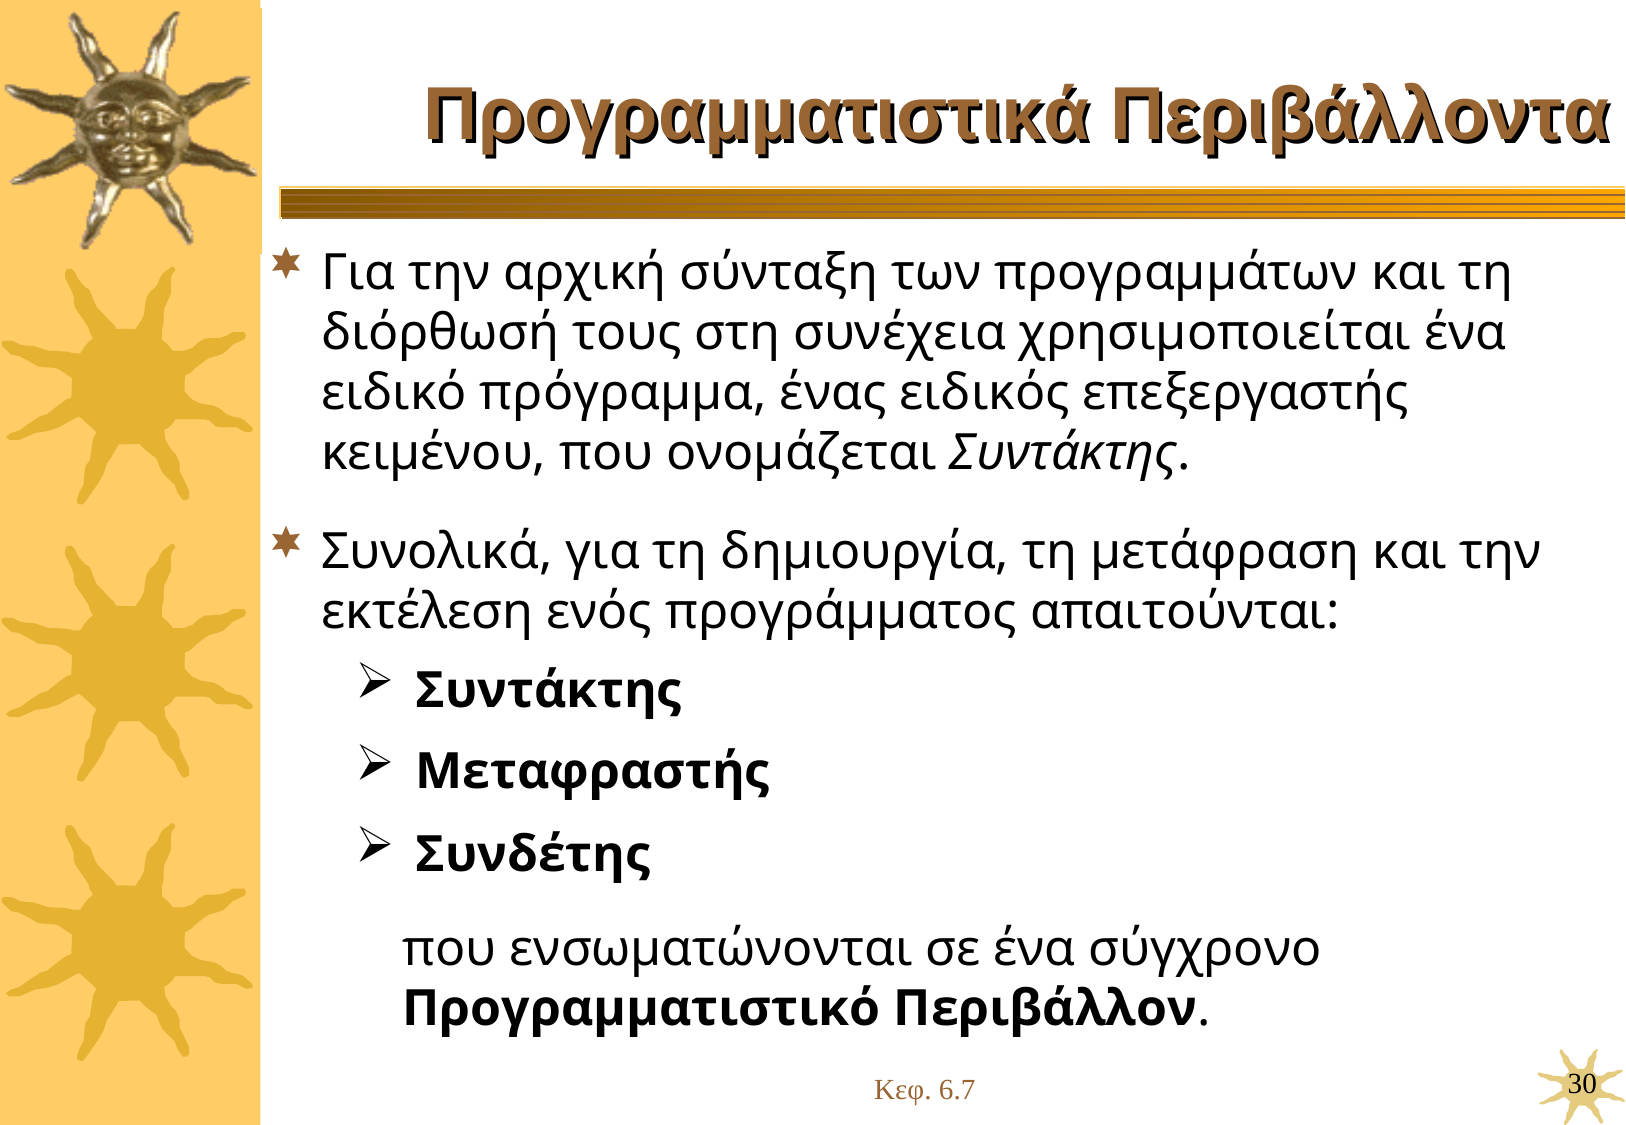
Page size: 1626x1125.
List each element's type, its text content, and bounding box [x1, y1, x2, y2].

text_box Προγραμματιστικά Περιβάλλοντα [0, 49, 1625, 163]
picture [1, 163, 262, 254]
text_box Συντάκτης Μεταφραστής Συνδέτης που ενσωματώνονται σε ένα σύγχρονο Προγραμματιστικό Περιβάλλον. [265, 649, 1626, 1063]
picture [1, 8, 262, 49]
text_box Για την αρχική σύνταξη των προγραμμάτων και τη διόρθωσή τους στη συνέχεια χρησιμοποιείται ένα ειδικό πρόγραμμα, ένας ειδικός επεξεργαστής κειμένου, που ονομάζεται Συντάκτης. Συνολικά, για τη δημιουργία, τη μετάφραση και την εκτέλεση ενός προγράμματος απαιτούνται: [249, 231, 1626, 1093]
